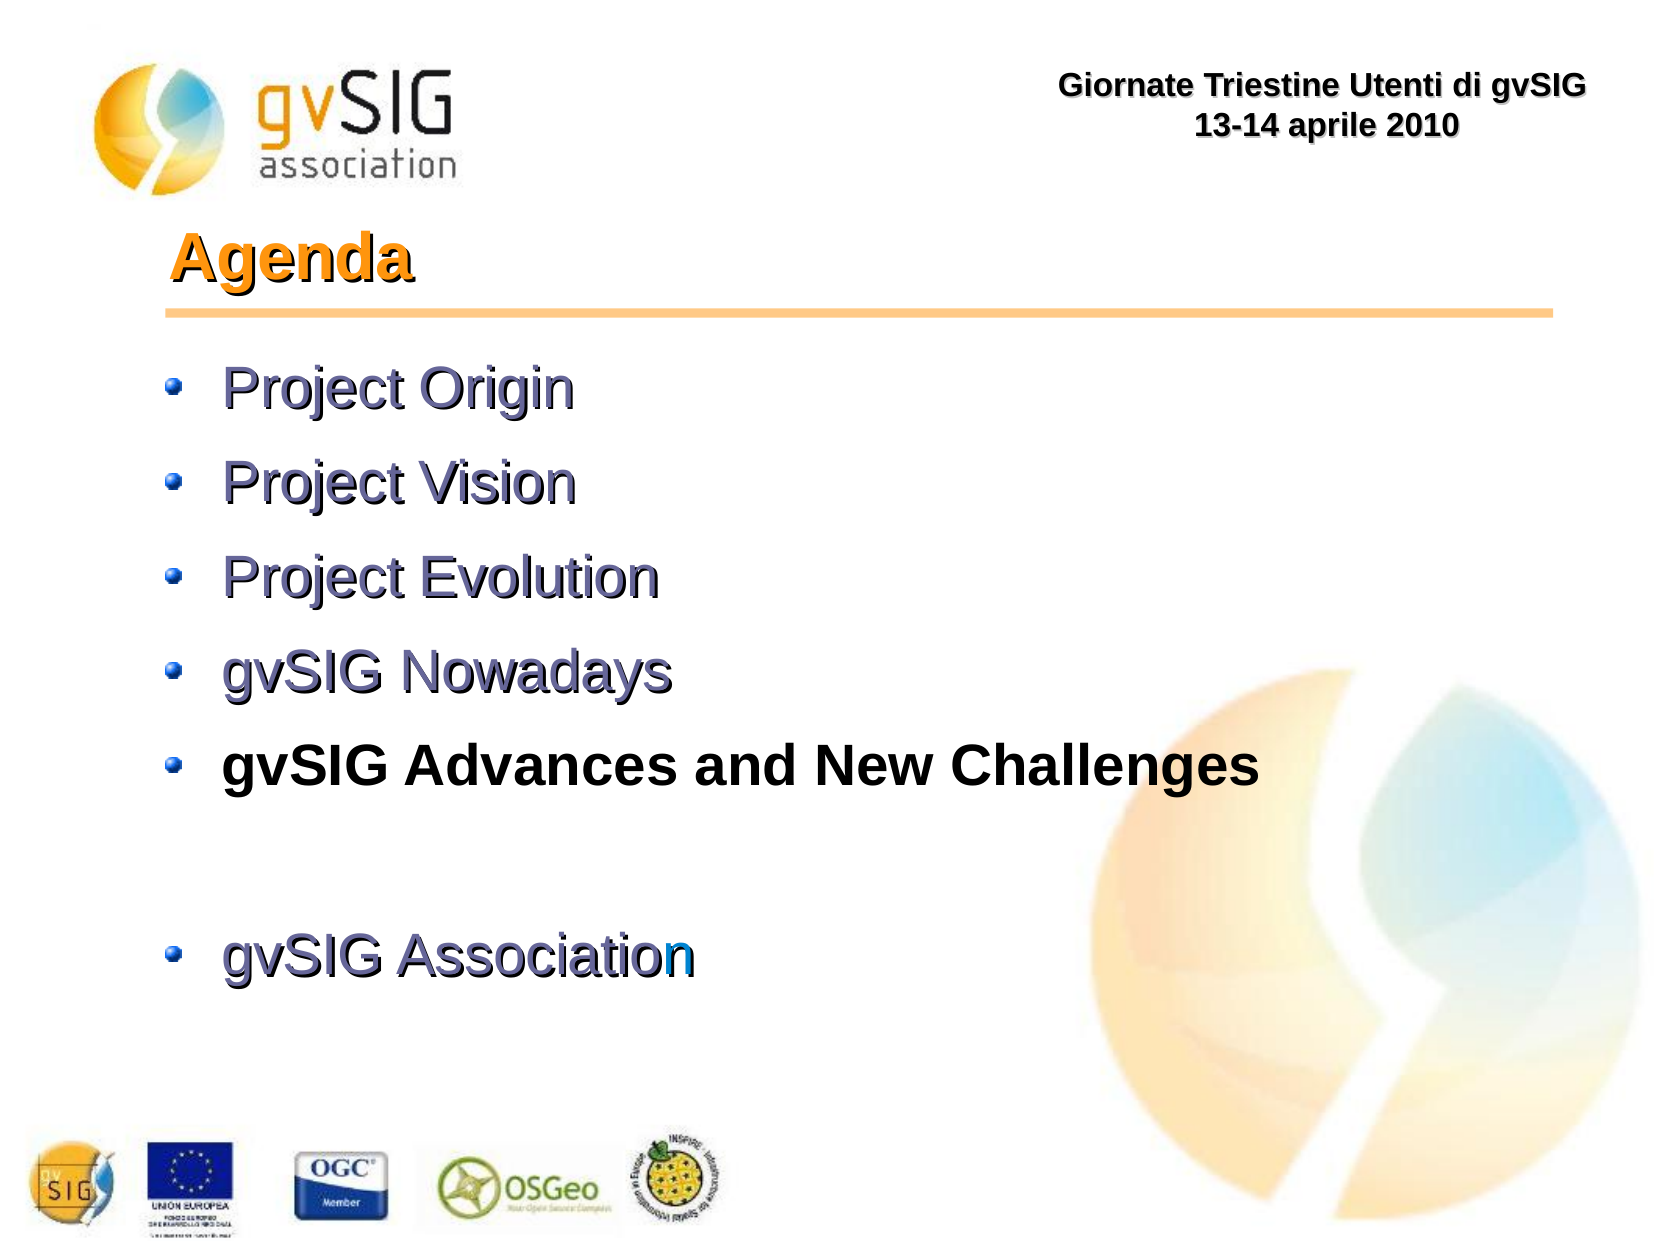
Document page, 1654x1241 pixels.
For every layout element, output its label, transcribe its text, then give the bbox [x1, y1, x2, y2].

picture [1, 0, 1654, 1241]
list Project Origin Project Vision Project Evolution gvSIG Nowadays gvSIG Advances and New Challenges gvSIG Association [165, 354, 1359, 911]
text_box Agenda [153, 211, 569, 302]
